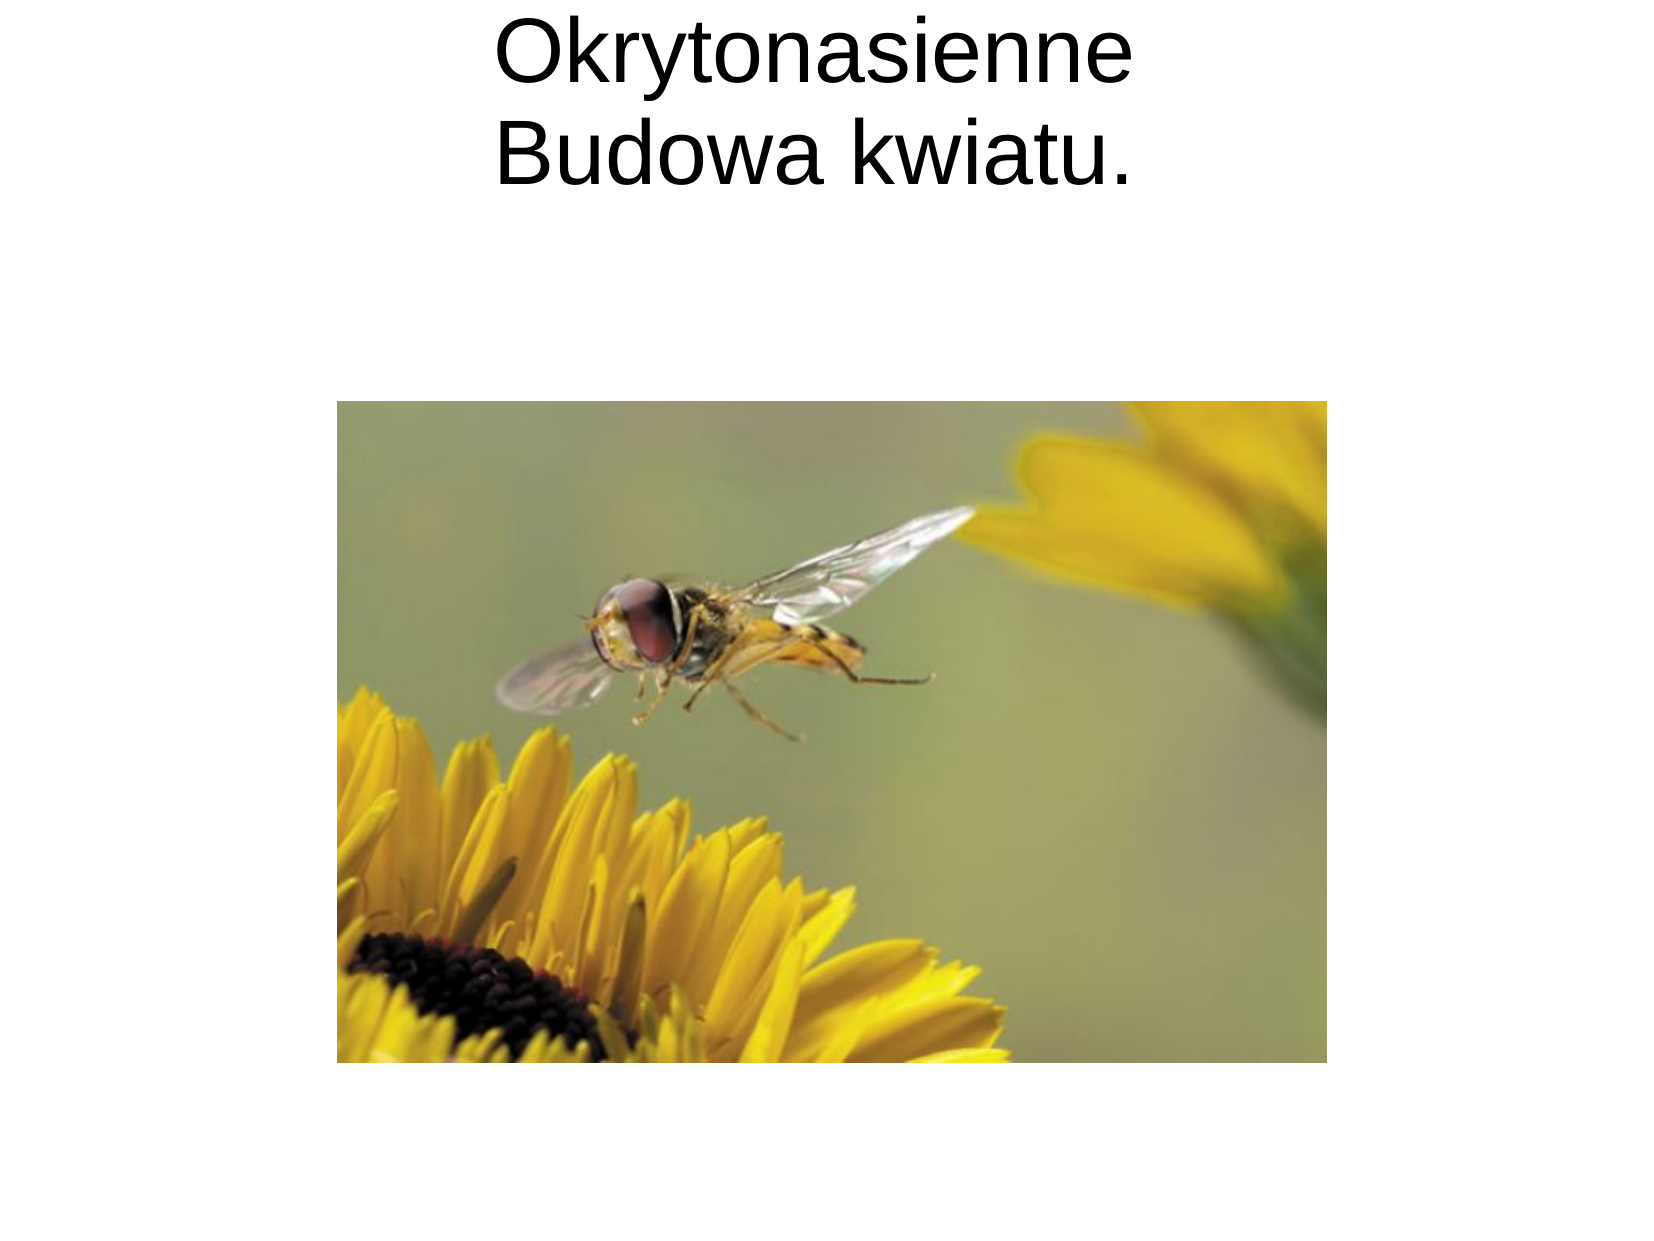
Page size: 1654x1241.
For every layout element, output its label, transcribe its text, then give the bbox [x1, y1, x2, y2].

title Okrytonasienne Budowa kwiatu. [70, 0, 1559, 307]
picture [337, 401, 1327, 1063]
